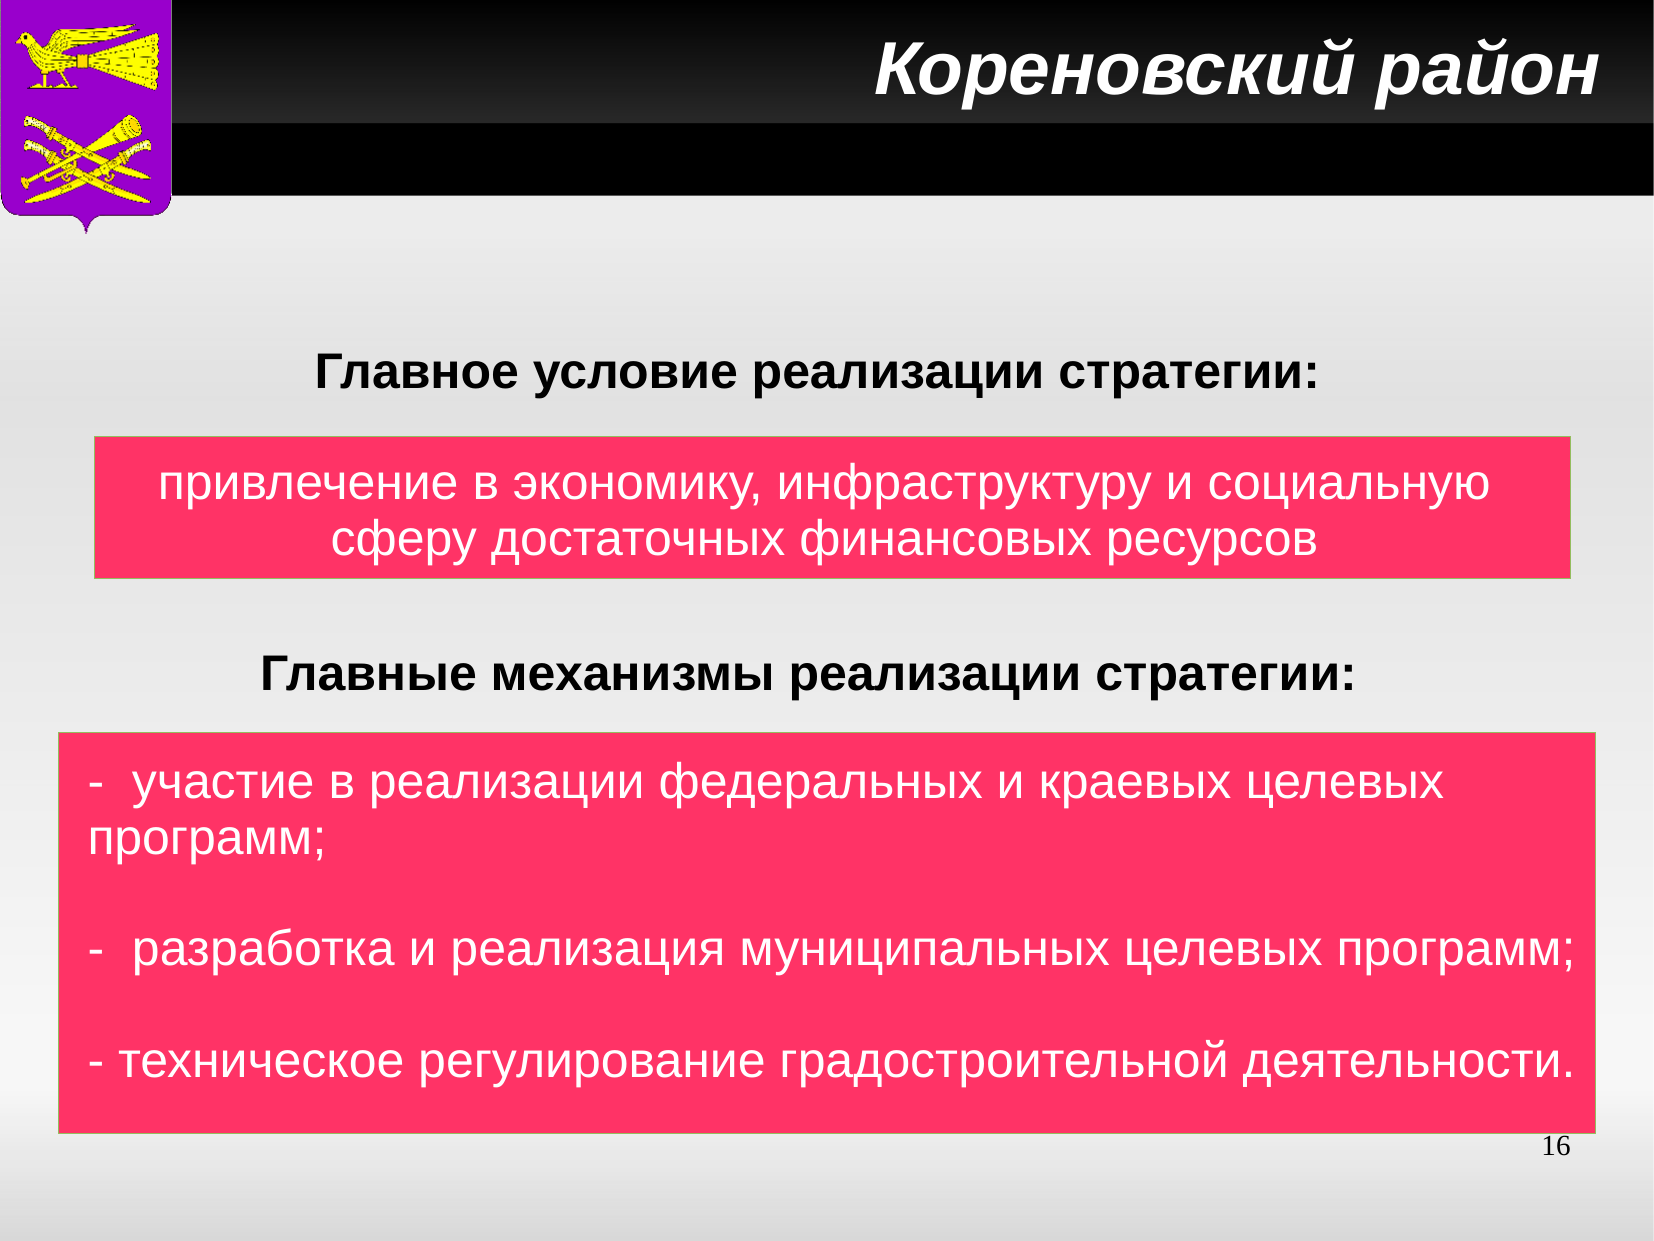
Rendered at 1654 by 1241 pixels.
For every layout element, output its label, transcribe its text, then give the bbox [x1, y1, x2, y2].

text_box [58, 732, 1596, 1134]
text_box Кореновский район [797, 19, 1617, 119]
text_box [1563, 436, 1571, 579]
text_box [1563, 732, 1596, 745]
text_box - участие в реализации федеральных и краевых целевых программ; - разработка и реализация муниципальных целевых программ; - техническое регулирование градостроительной деятельности. [72, 745, 1596, 1096]
text_box Главные механизмы реализации стратегии: [225, 638, 1407, 709]
text_box Главное условие реализации стратегии: привлечение в экономику, инфраструктуру и социальную сферу достаточных финансовых ресурсов [86, 335, 1563, 745]
picture [0, 0, 1654, 1241]
